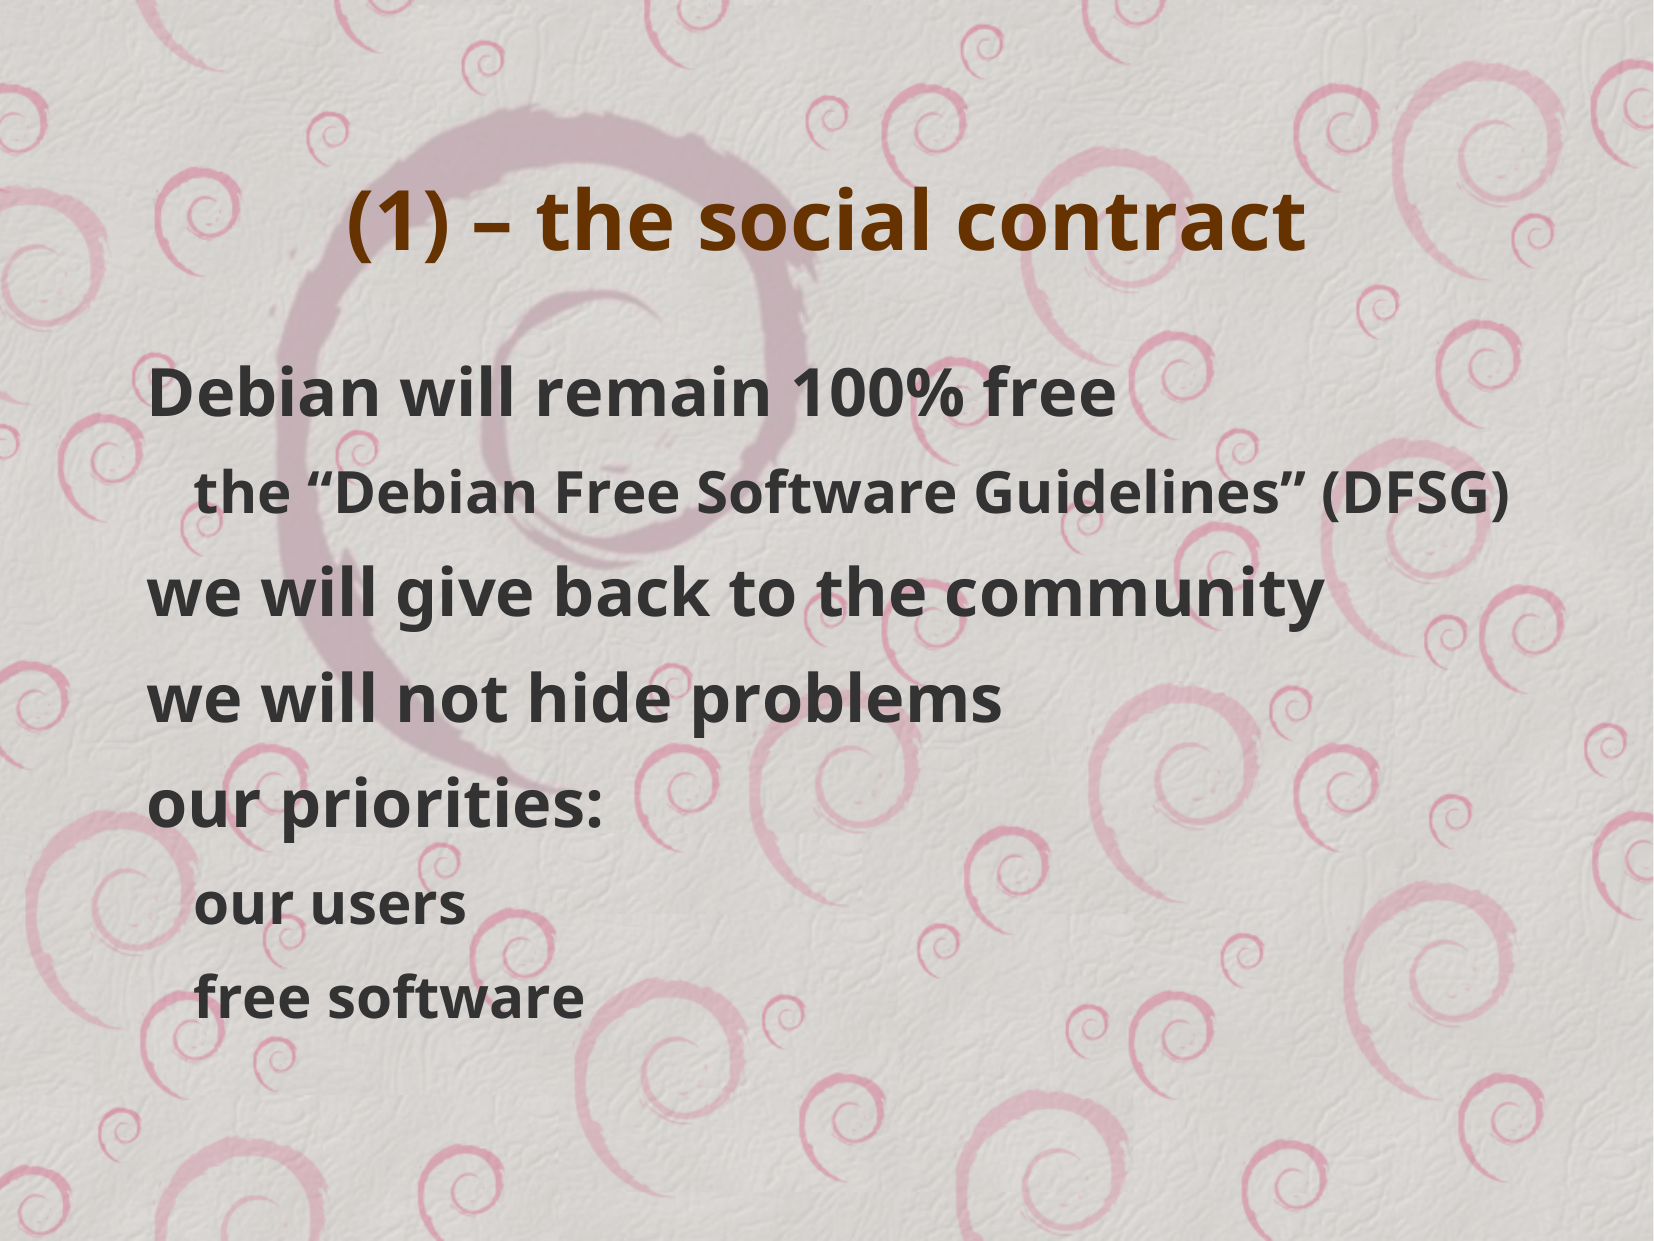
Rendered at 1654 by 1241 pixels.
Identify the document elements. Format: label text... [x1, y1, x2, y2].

list Debian will remain 100% free the “Debian Free Software Guidelines” (DFSG) we will give back to the community we will not hide problems our priorities: our users free software [134, 345, 1516, 1127]
picture [0, 0, 1654, 1241]
title (1) – the social contract [121, 114, 1534, 322]
